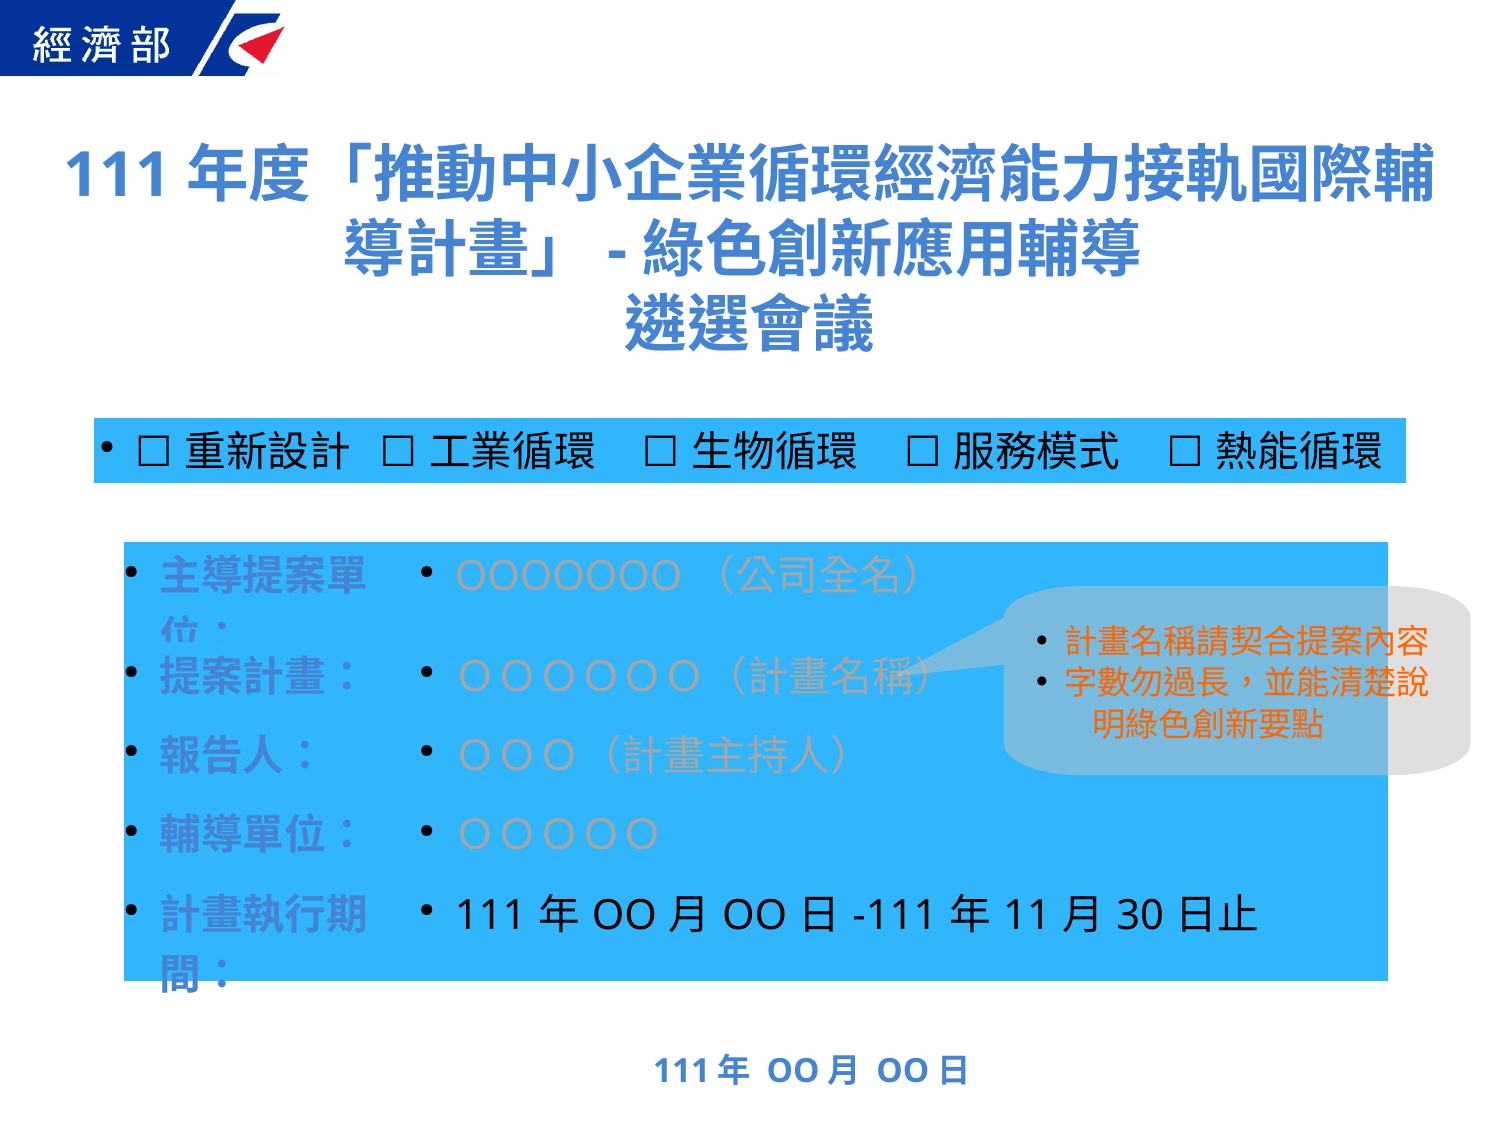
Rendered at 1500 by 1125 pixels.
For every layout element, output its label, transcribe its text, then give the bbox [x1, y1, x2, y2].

table_cell ＯＯＯＯＯ [419, 801, 1388, 881]
table_cell ＯＯＯＯＯＯ（計畫名稱） [419, 642, 1003, 722]
text_box 111年 OO月 OO日 [409, 1026, 1215, 1106]
table_header ☐熱能循環 [1143, 418, 1406, 483]
text_box [18, 0, 1500, 1123]
text_box 計畫名稱請契合提案內容 字數勿過長，並能清楚說明綠色創新要點 [890, 586, 1471, 776]
table_cell 輔導單位： [124, 801, 419, 881]
table_cell 提案計畫： [124, 642, 419, 722]
table_header 主導提案單位： [124, 542, 419, 642]
text_box 111年度「推動中小企業循環經濟能力接軌國際輔導計畫」-綠色創新應用輔導 遴選會議 [41, 126, 1459, 366]
table_header ☐生物循環 [619, 418, 881, 483]
table_cell 計畫執行期間： [124, 881, 419, 981]
table_cell 報告人： [124, 722, 419, 801]
table_header ☐工業循環 [357, 418, 619, 483]
table_cell ＯＯＯ（計畫主持人） [419, 722, 1388, 801]
table_cell 111年OO月OO日-111年11月30日止 [419, 881, 1388, 981]
table_header ☐服務模式 [881, 418, 1143, 483]
table_header OOOOOOO（公司全名） [419, 542, 1388, 642]
table_header ☐重新設計 [94, 418, 357, 483]
